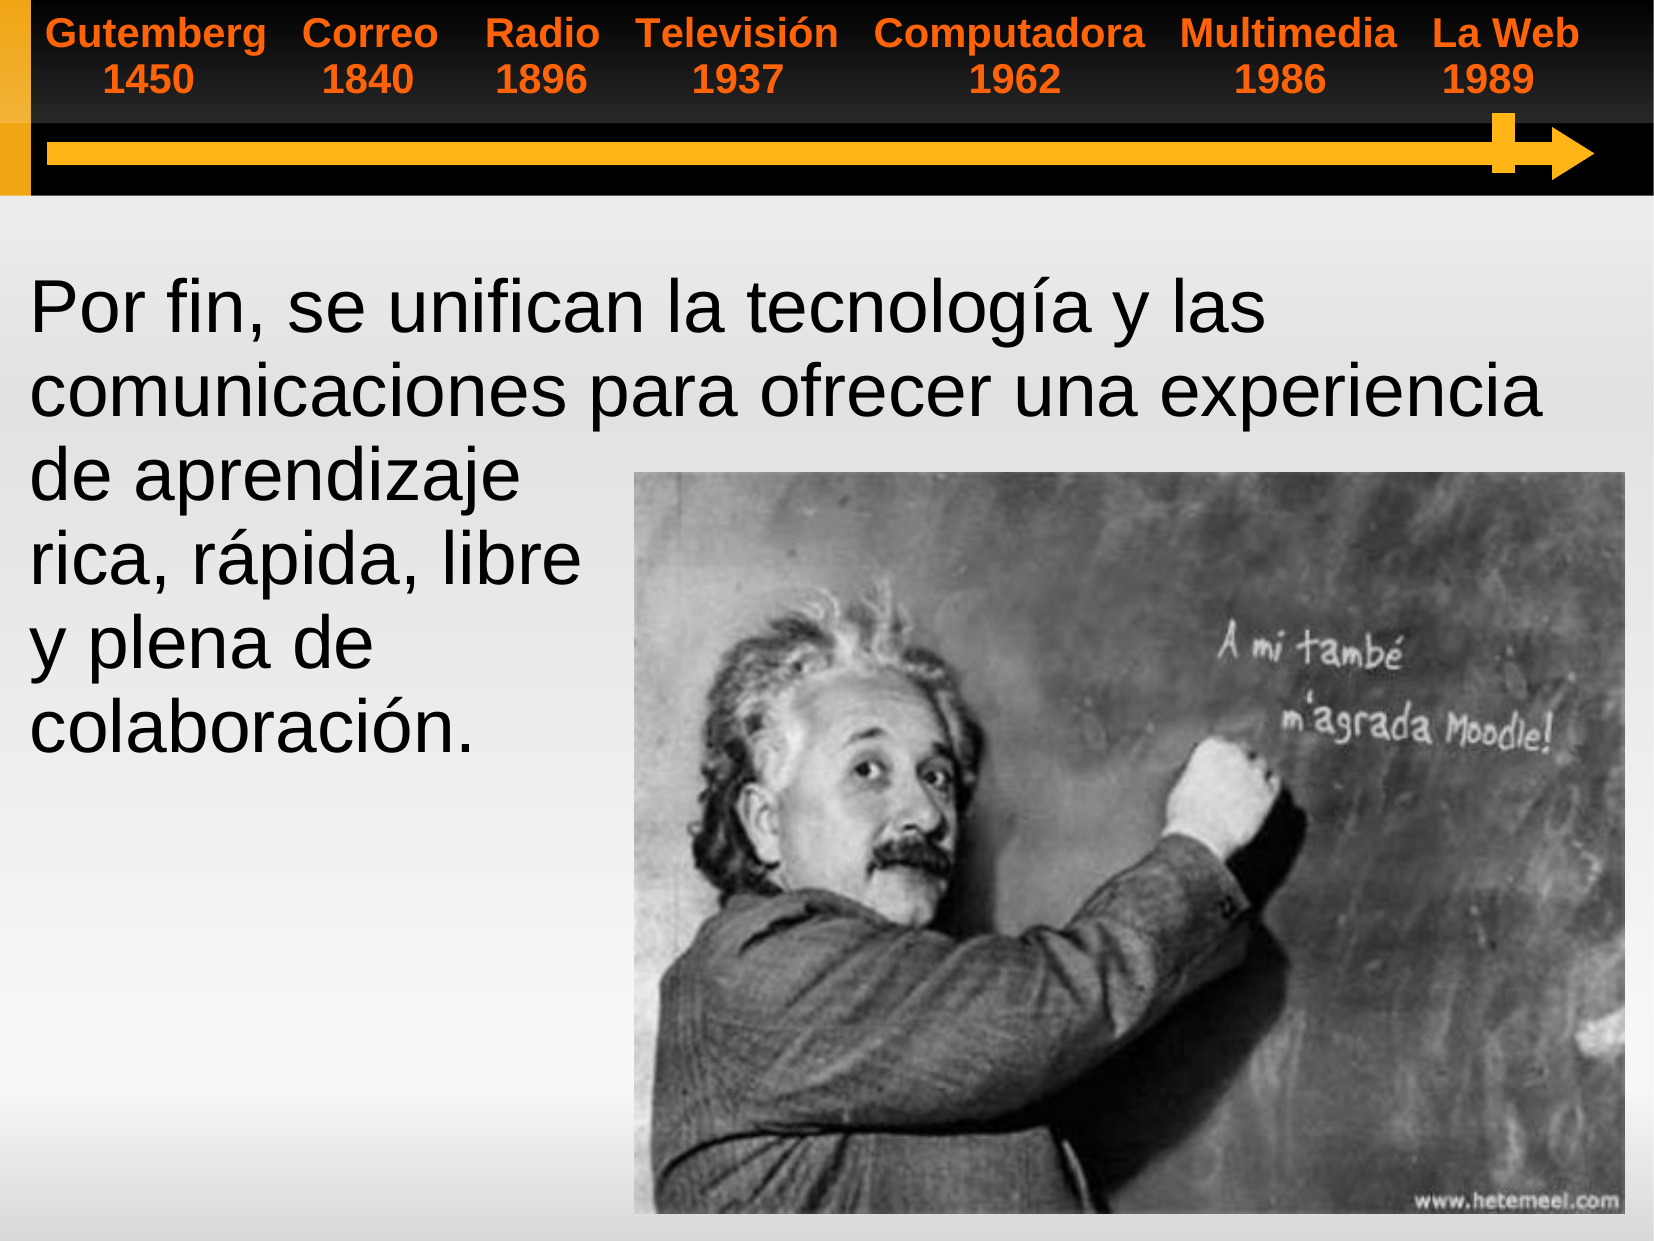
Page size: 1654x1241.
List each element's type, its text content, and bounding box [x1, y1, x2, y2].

title Gutemberg Correo Radio Televisión Computadora Multimedia La Web 1450 1840 1896 1937 1962 1986 1989 [44, 0, 1625, 160]
picture [0, 0, 1654, 1241]
text_box Por fin, se unifican la tecnología y las comunicaciones para ofrecer una experiencia de aprendizaje rica, rápida, libre y plena de colaboración. [29, 264, 1565, 769]
